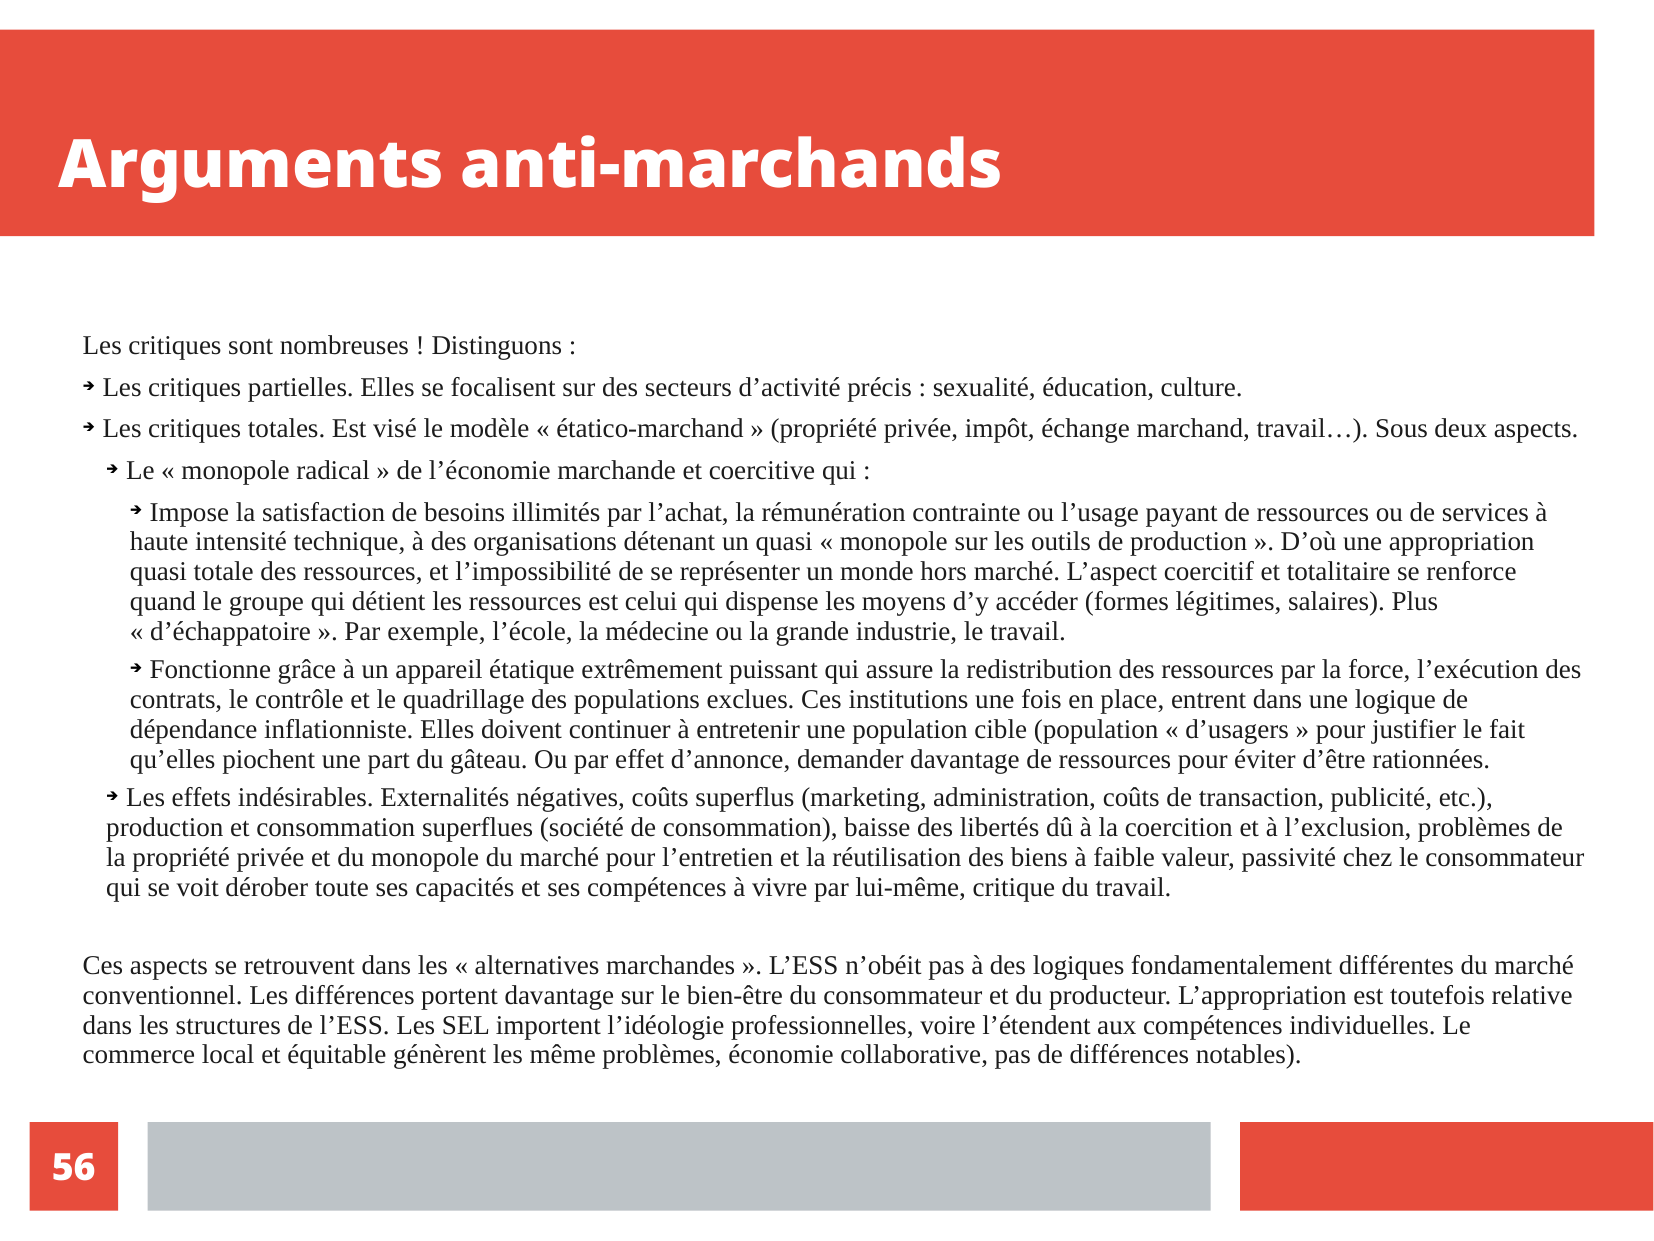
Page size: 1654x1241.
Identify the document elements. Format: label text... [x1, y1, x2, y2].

list Les critiques sont nombreuses ! Distinguons : Les critiques partielles. Elles se focalisent sur des secteurs d’activité précis : sexualité, éducation, culture. Les critiques totales. Est visé le modèle « étatico-marchand » (propriété privée, impôt, échange marchand, travail…). Sous deux aspects. Le « monopole radical » de l’économie marchande et coercitive qui : Impose la satisfaction de besoins illimités par l’achat, la rémunération contrainte ou l’usage payant de ressources ou de services à haute intensité technique, à des organisations détenant un quasi « monopole sur les outils de production ». D’où une appropriation quasi totale des ressources, et l’impossibilité de se représenter un monde hors marché. L’aspect coercitif et totalitaire se renforce quand le groupe qui détient les ressources est celui qui dispense les moyens d’y accéder (formes légitimes, salaires). Plus « d’échappatoire ». Par exemple, l’école, la médecine ou la grande industrie, le travail. Fonctionne grâce à un appareil étatique extrêmement puissant qui assure la redistribution des ressources par la force, l’exécution des contrats, le contrôle et le quadrillage des populations exclues. Ces institutions une fois en place, entrent dans une logique de dépendance inflationniste. Elles doivent continuer à entretenir une population cible (population « d’usagers » pour justifier le fait qu’elles piochent une part du gâteau. Ou par effet d’annonce, demander davantage de ressources pour éviter d’être rationnées. Les effets indésirables. Externalités négatives, coûts superflus (marketing, administration, coûts de transaction, publicité, etc.), production et consommation superflues (société de consommation), baisse des libertés dû à la coercition et à l’exclusion, problèmes de la propriété privée et du monopole du marché pour l’entretien et la réutilisation des biens à faible valeur, passivité chez le consommateur qui se voit dérober toute ses capacités et ses compétences à vivre par lui-même, critique du travail. Ces aspects se retrouvent dans les « alternatives marchandes ». L’ESS n’obéit pas à des logiques fondamentalement différentes du marché conventionnel. Les différences portent davantage sur le bien-être du consommateur et du producteur. L’appropriation est toutefois relative dans les structures de l’ESS. Les SEL importent l’idéologie professionnelles, voire l’étendent aux compétences individuelles. Le commerce local et équitable génèrent les même problèmes, économie collaborative, pas de différences notables). [82, 330, 1589, 1099]
title Arguments anti-marchands [59, 59, 1595, 207]
